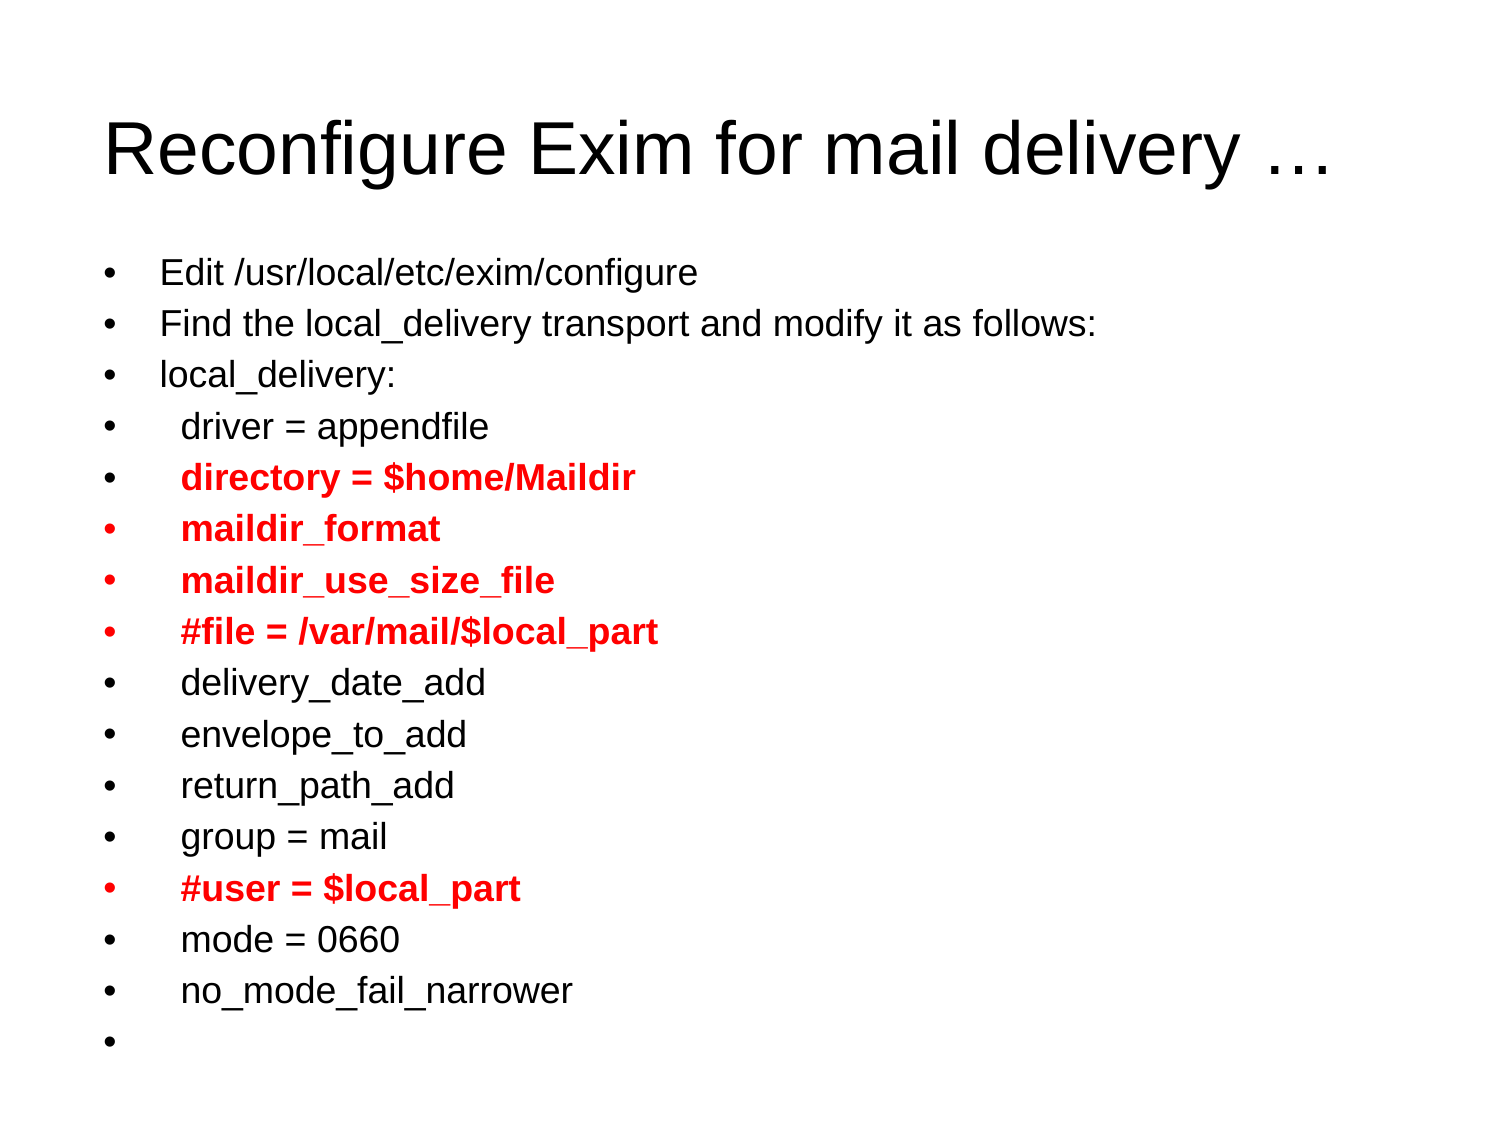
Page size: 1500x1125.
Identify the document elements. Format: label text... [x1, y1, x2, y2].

list Edit /usr/local/etc/exim/configure Find the local_delivery transport and modify it as follows: local_delivery: driver = appendfile directory = $home/Maildir maildir_format maildir_use_size_file #file = /var/mail/$local_part delivery_date_add envelope_to_add return_path_add group = mail #user = $local_part mode = 0660 no_mode_fail_narrower [88, 243, 1439, 1119]
text_box Reconfigure Exim for mail delivery … [88, 66, 1412, 232]
title [76, 23, 1427, 250]
